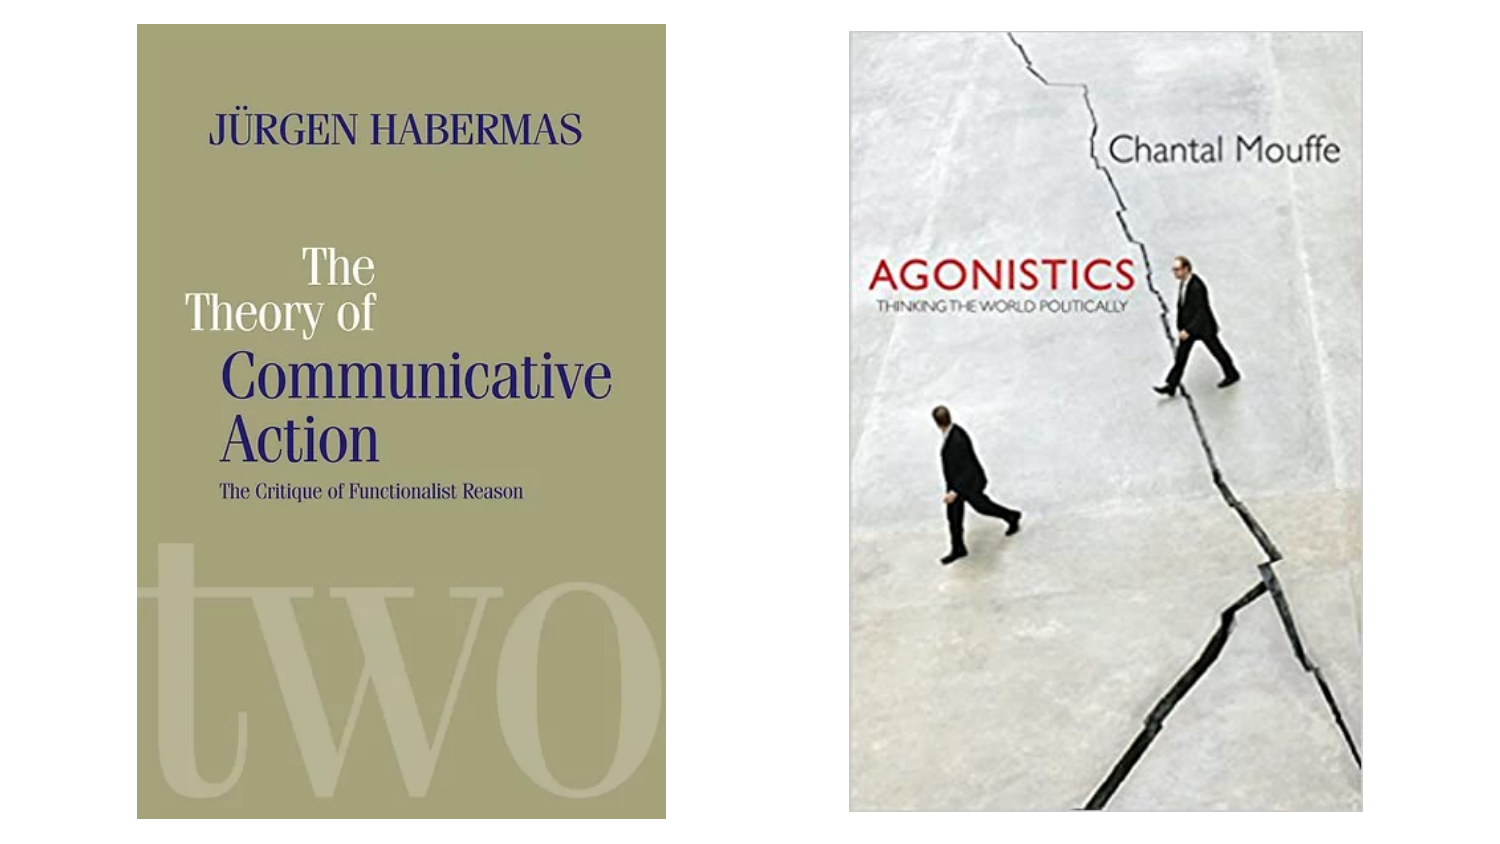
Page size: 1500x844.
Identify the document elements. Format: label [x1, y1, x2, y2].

picture [137, 24, 666, 819]
picture [849, 31, 1363, 812]
